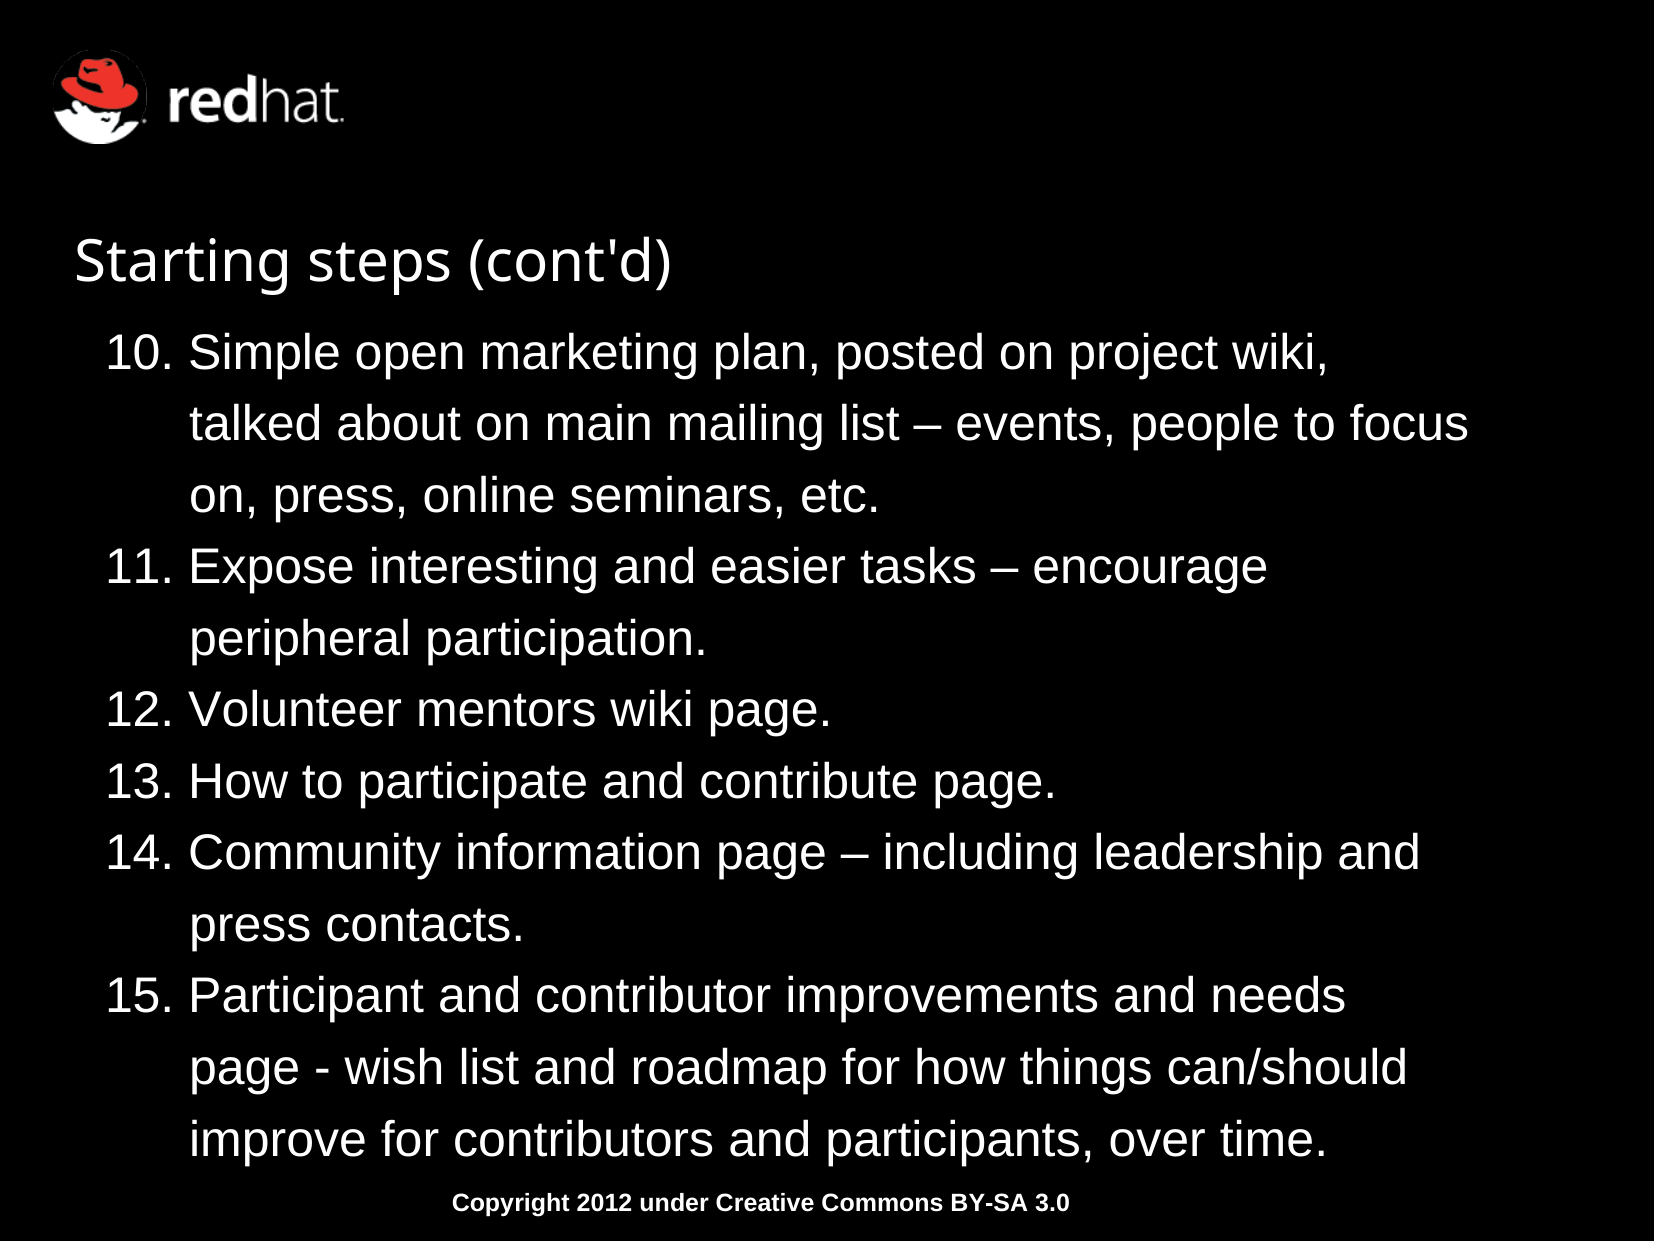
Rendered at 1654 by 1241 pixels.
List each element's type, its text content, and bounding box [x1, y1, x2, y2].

picture [52, 49, 345, 144]
list 10. Simple open marketing plan, posted on project wiki, talked about on main mailing list – events, people to focus on, press, online seminars, etc. 11. Expose interesting and easier tasks – encourage peripheral participation. 12. Volunteer mentors wiki page. 13. How to participate and contribute page. 14. Community information page – including leadership and press contacts. 15. Participant and contributor improvements and needs page - wish list and roadmap for how things can/should improve for contributors and participants, over time. [77, 324, 1500, 1186]
title Starting steps (cont'd) [74, 199, 1506, 318]
